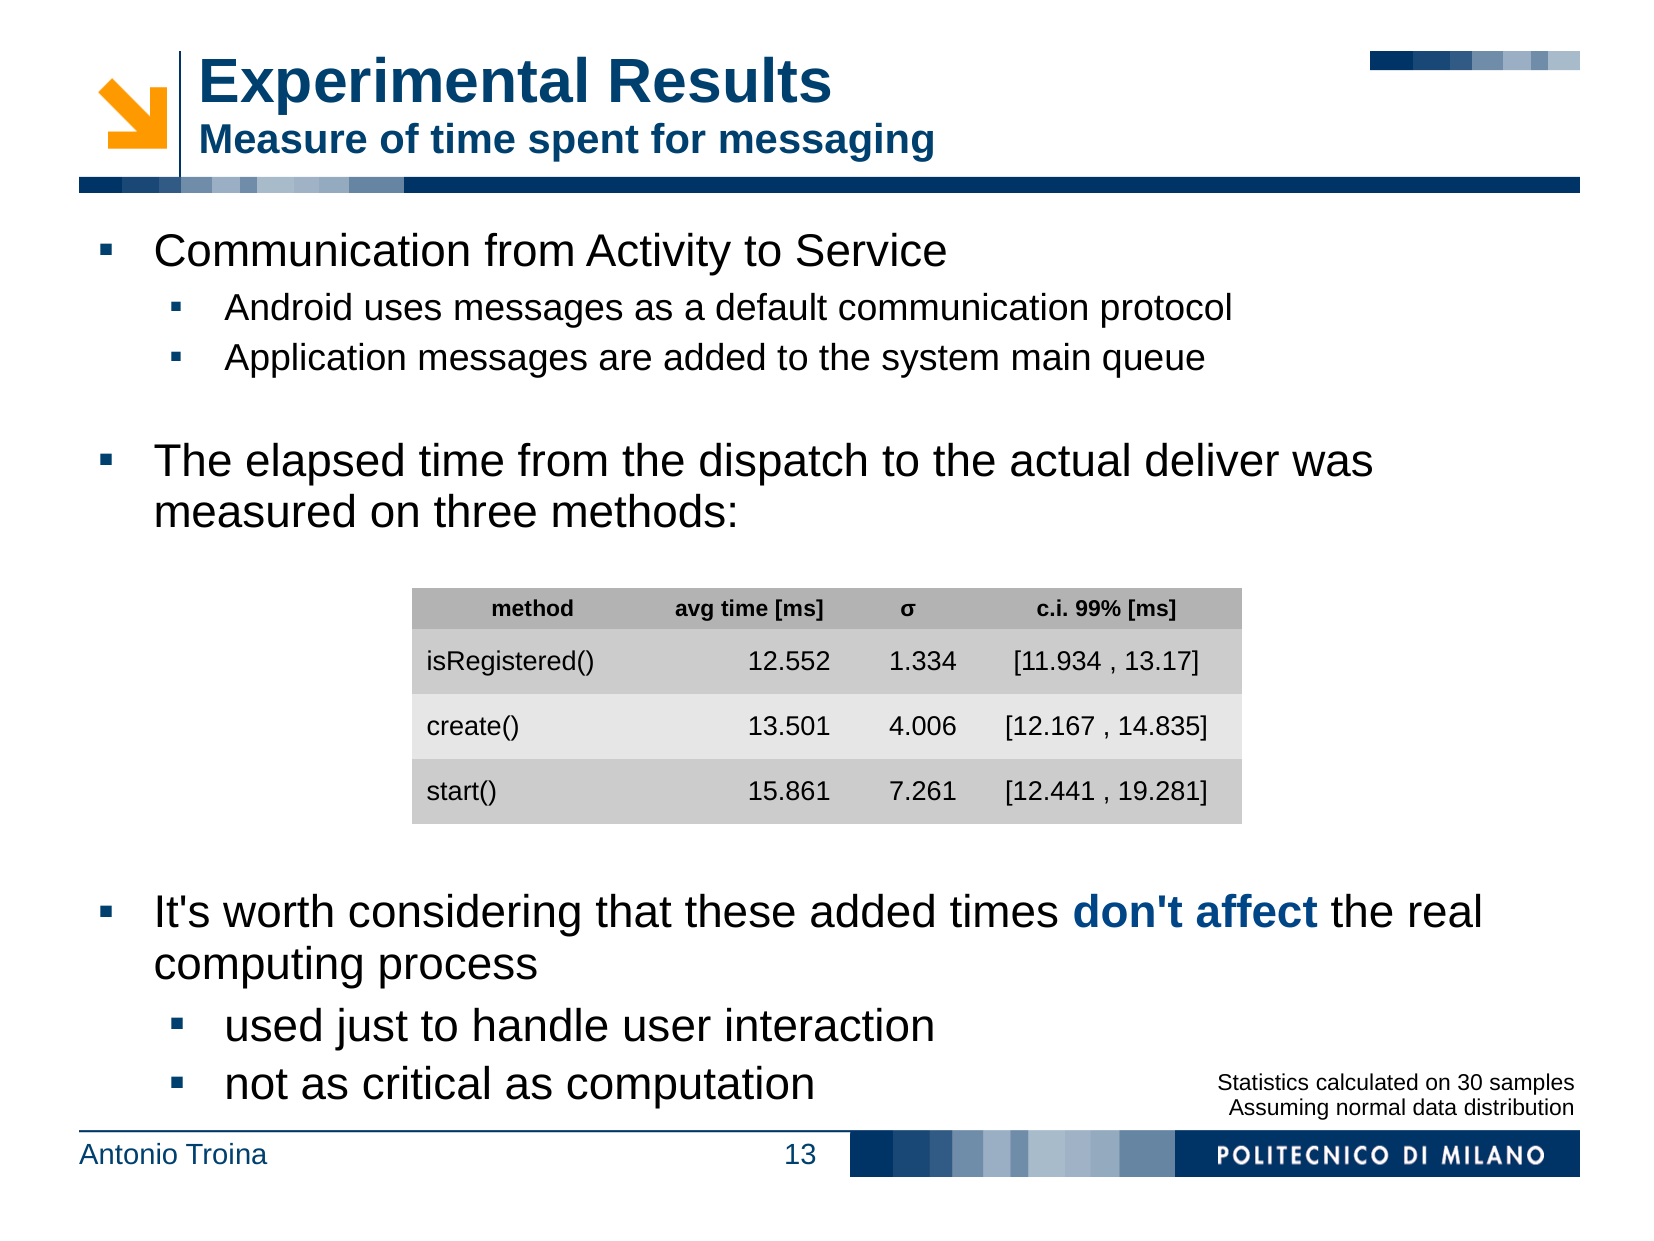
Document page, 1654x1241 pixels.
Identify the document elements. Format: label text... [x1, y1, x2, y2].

table_cell 4.006 [845, 694, 971, 759]
table_cell [12.167 , 14.835] [971, 694, 1242, 759]
table_cell [12.441 , 19.281] [971, 759, 1242, 824]
table_cell 7.261 [845, 759, 971, 824]
title Experimental Results Measure of time spent for messaging [198, 45, 1574, 163]
picture [85, 1147, 92, 1156]
table_cell start() [412, 759, 654, 824]
list Communication from Activity to Service Android uses messages as a default communication protocol Application messages are added to the system main queue The elapsed time from the dispatch to the actual deliver was measured on three methods: [82, 225, 1571, 538]
table_header method [412, 588, 654, 629]
table_header σ [845, 588, 971, 629]
picture [79, 1126, 1580, 1177]
table_header c.i. 99% [ms] [971, 588, 1242, 629]
table_cell 12.552 [654, 629, 845, 694]
list It's worth considering that these added times don't affect the real computing process used just to handle user interaction not as critical as computation [82, 886, 1571, 1110]
text_box Statistics calculated on 30 samples Assuming normal data distribution [840, 1080, 1576, 1132]
table_header avg time [ms] [654, 588, 845, 629]
table_cell isRegistered() [412, 629, 654, 694]
table_cell 13.501 [654, 694, 845, 759]
table_cell [11.934 , 13.17] [971, 629, 1242, 694]
table_cell 15.861 [654, 759, 845, 824]
picture [79, 51, 1580, 193]
table_cell 1.334 [845, 629, 971, 694]
table_cell create() [412, 694, 654, 759]
